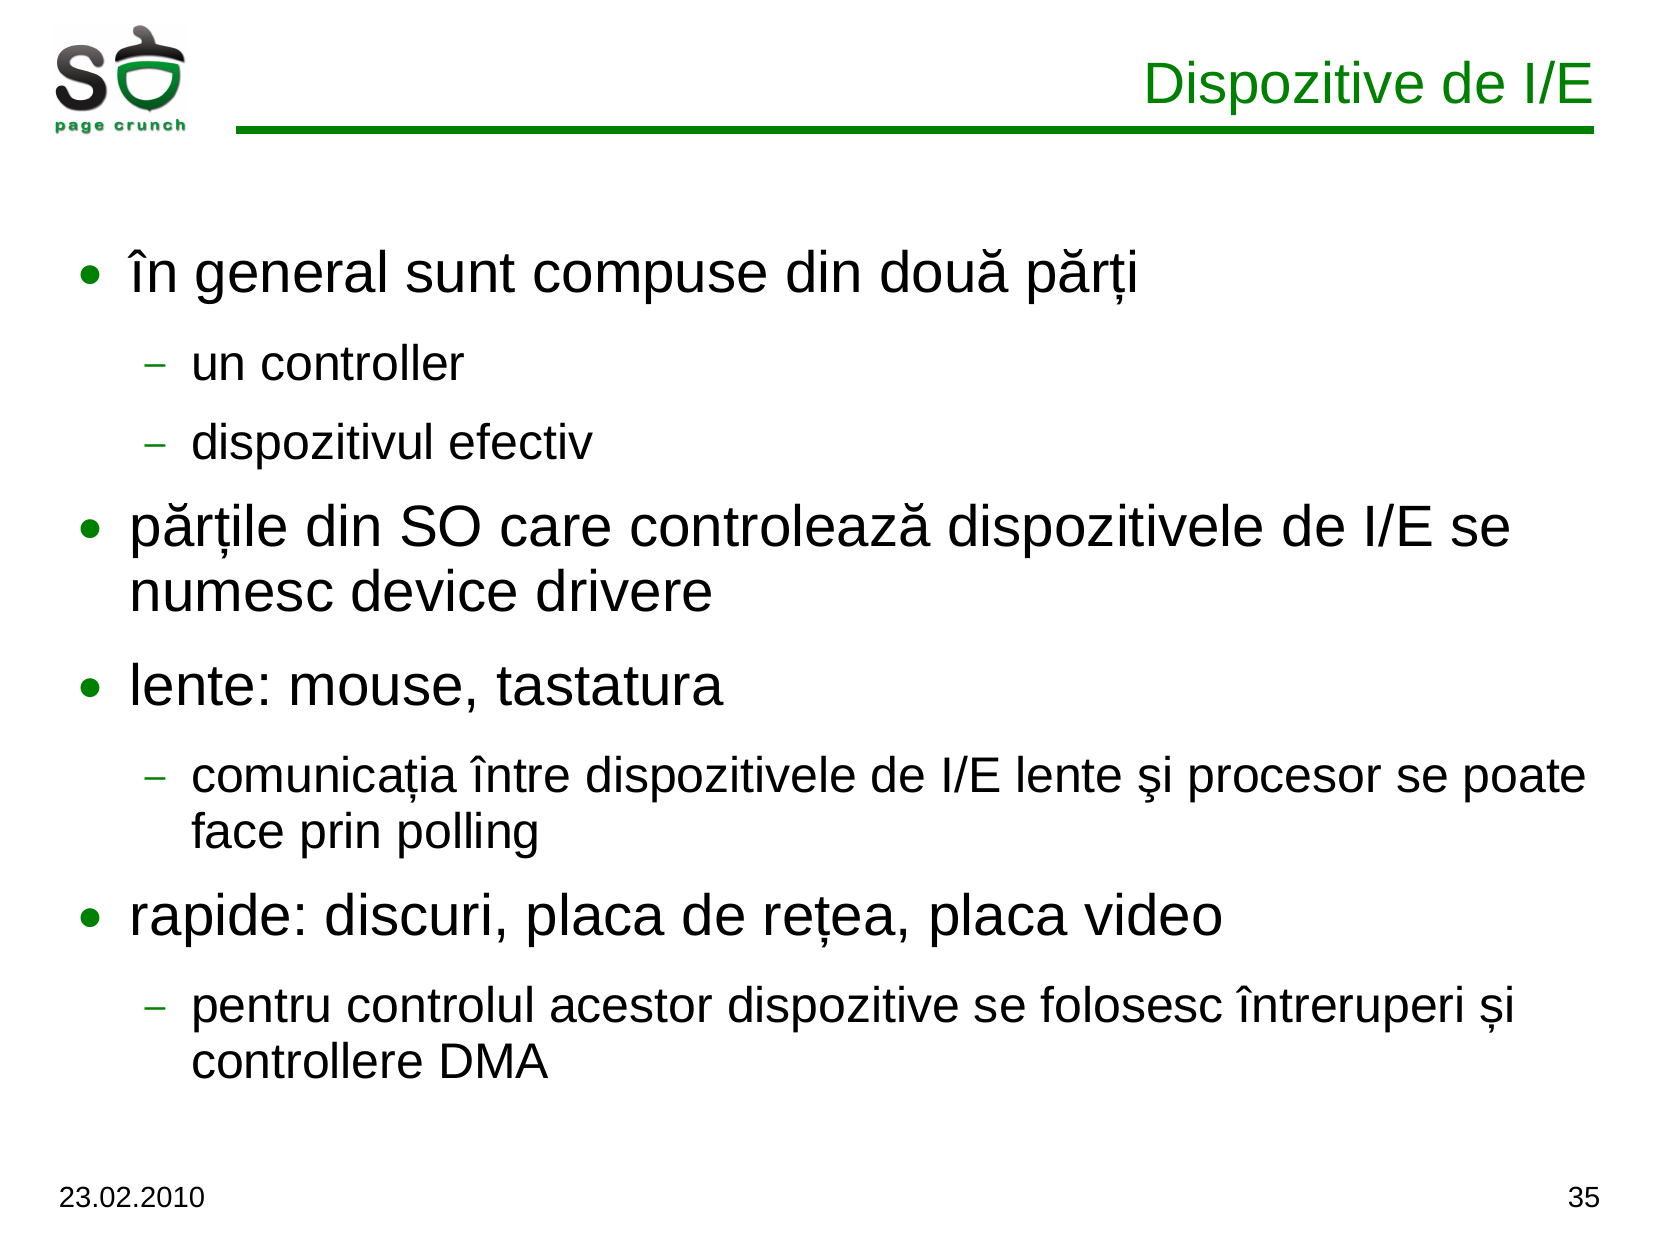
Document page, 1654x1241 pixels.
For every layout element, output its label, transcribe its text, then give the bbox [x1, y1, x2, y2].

picture [53, 23, 188, 136]
list în general sunt compuse din două părți un controller dispozitivul efectiv părțile din SO care controlează dispozitivele de I/E se numesc device drivere lente: mouse, tastatura comunicația între dispozitivele de I/E lente şi procesor se poate face prin polling rapide: discuri, placa de rețea, placa video pentru controlul acestor dispozitive se folosesc întreruperi și controllere DMA [59, 177, 1595, 1152]
title Dispozitive de I/E [236, 51, 1595, 117]
